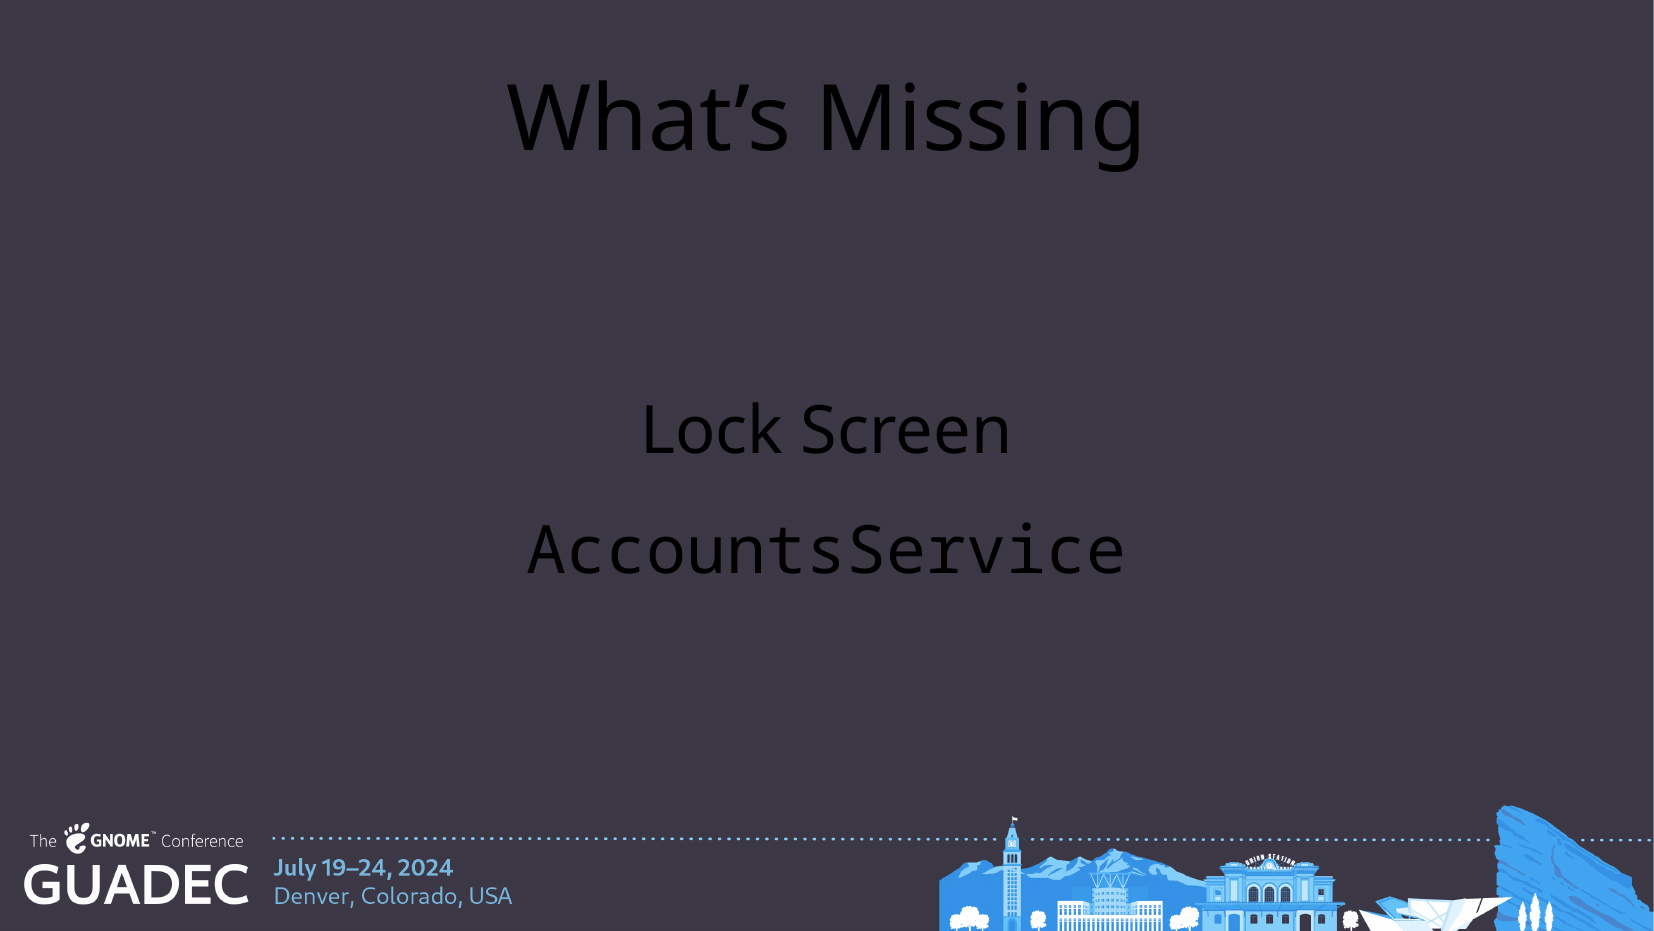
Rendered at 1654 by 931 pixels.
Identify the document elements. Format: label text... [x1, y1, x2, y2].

picture [0, 0, 1654, 931]
list Lock Screen AccountsService [82, 217, 1571, 758]
title What’s Missing [82, 37, 1571, 193]
